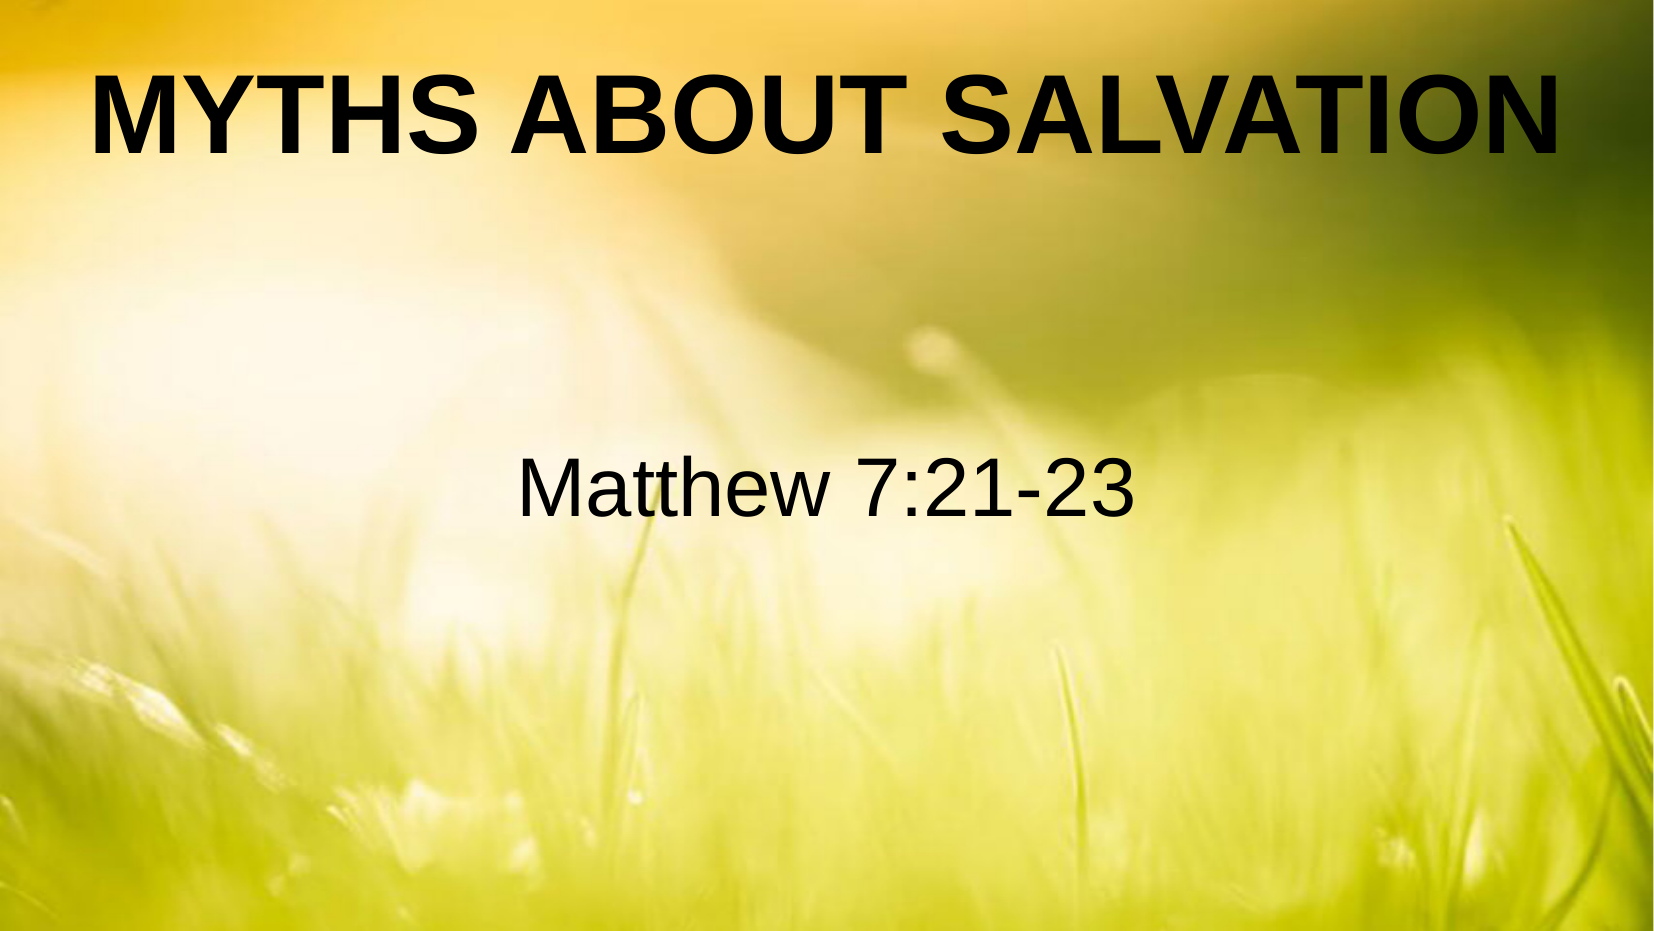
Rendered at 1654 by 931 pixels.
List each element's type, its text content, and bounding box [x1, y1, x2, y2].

title MYTHS ABOUT SALVATION [82, 37, 1571, 193]
picture [0, 0, 1654, 931]
subtitle Matthew 7:21-23 [82, 217, 1571, 758]
